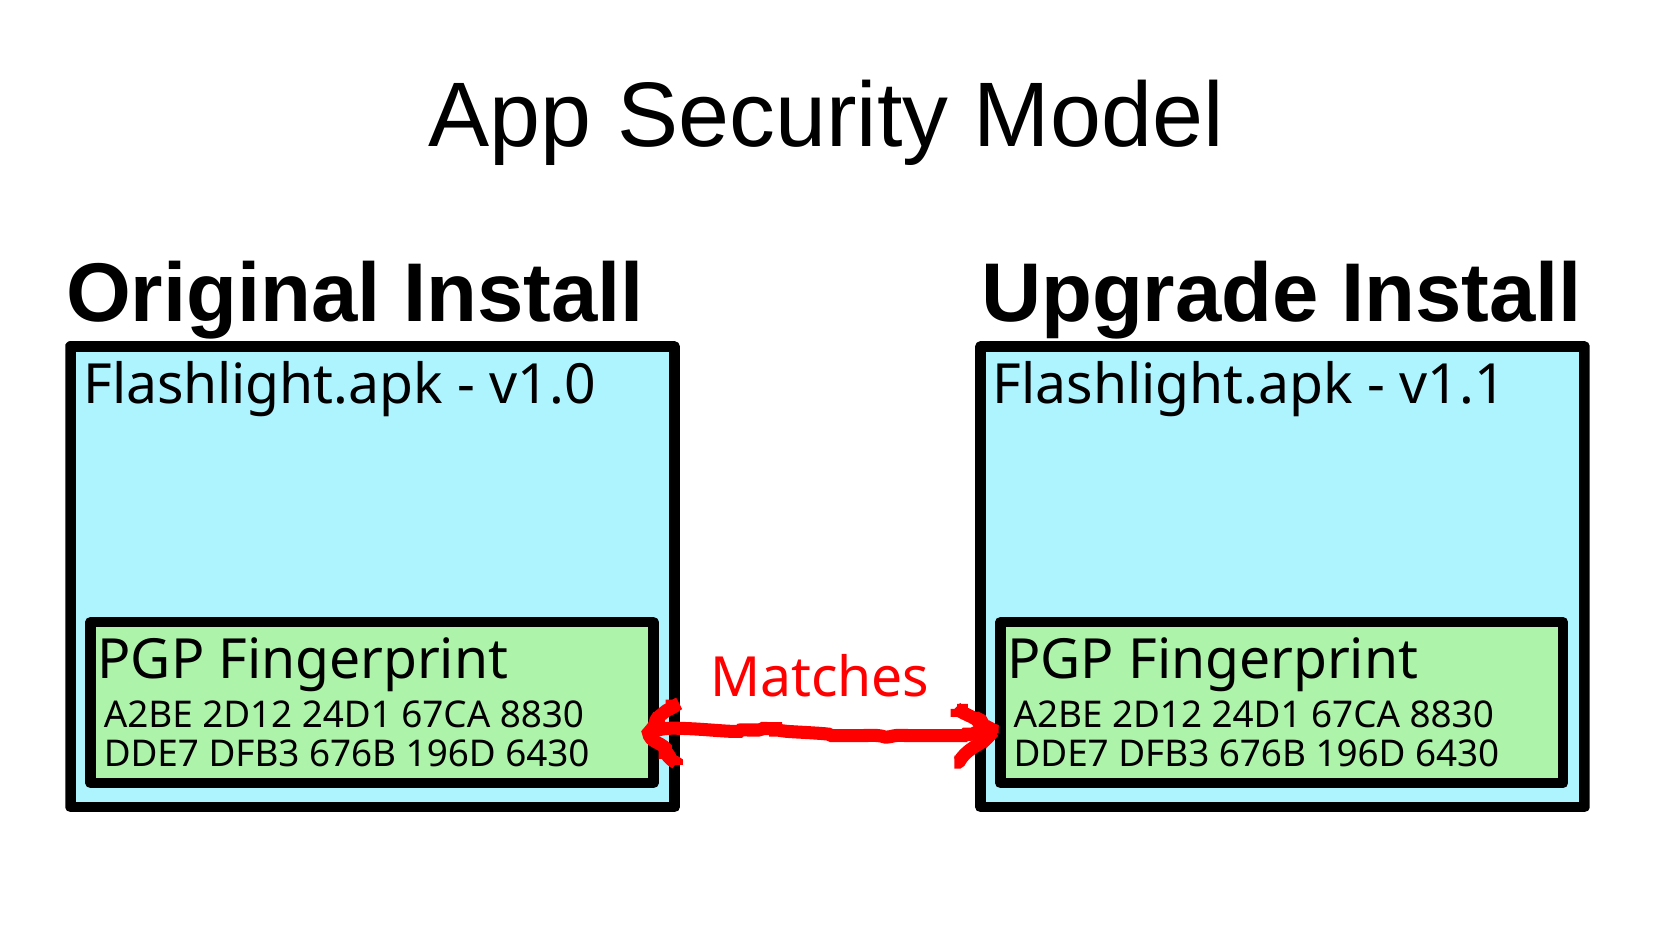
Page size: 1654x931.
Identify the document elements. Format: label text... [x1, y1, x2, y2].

title App Security Model [82, 37, 1571, 193]
text_box Original Install [51, 238, 660, 332]
picture [65, 341, 1590, 813]
text_box Upgrade Install [966, 238, 1598, 332]
